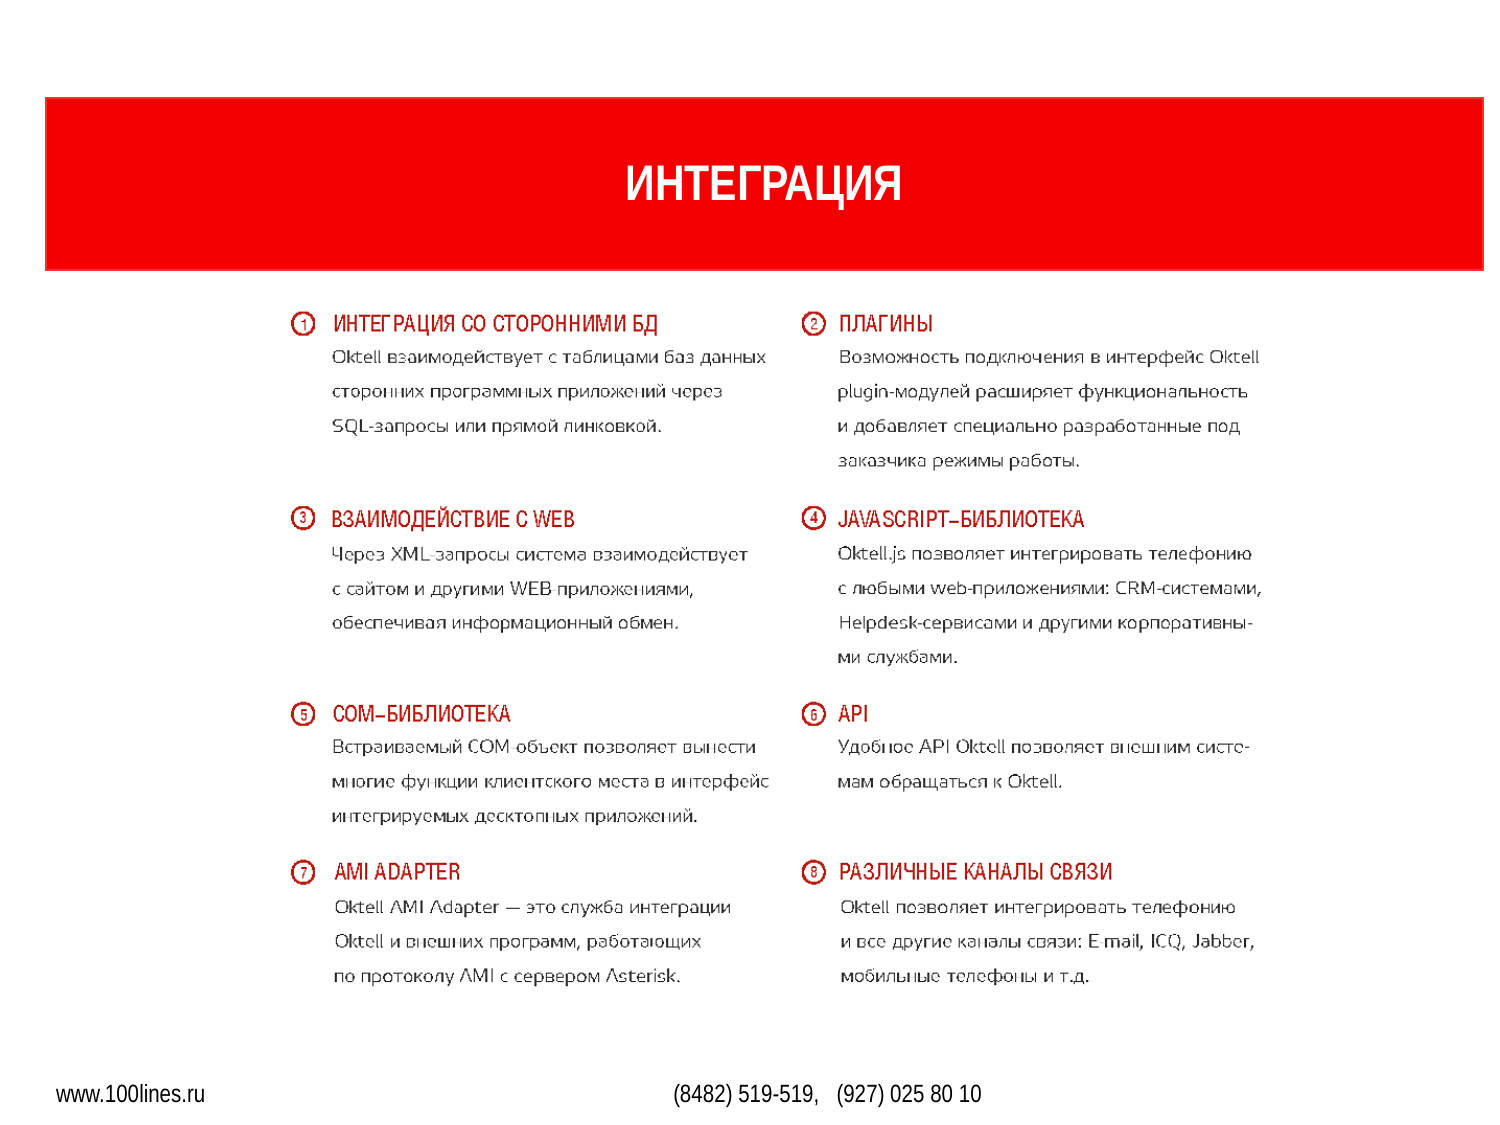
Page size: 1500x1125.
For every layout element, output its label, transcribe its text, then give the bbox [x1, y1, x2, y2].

text_box www.100lines.ru (8482) 519-519, (927) 025 80 10 [41, 1070, 1459, 1103]
picture [194, 293, 1388, 1012]
text_box ИНТЕГРАЦИЯ [46, 98, 1483, 270]
